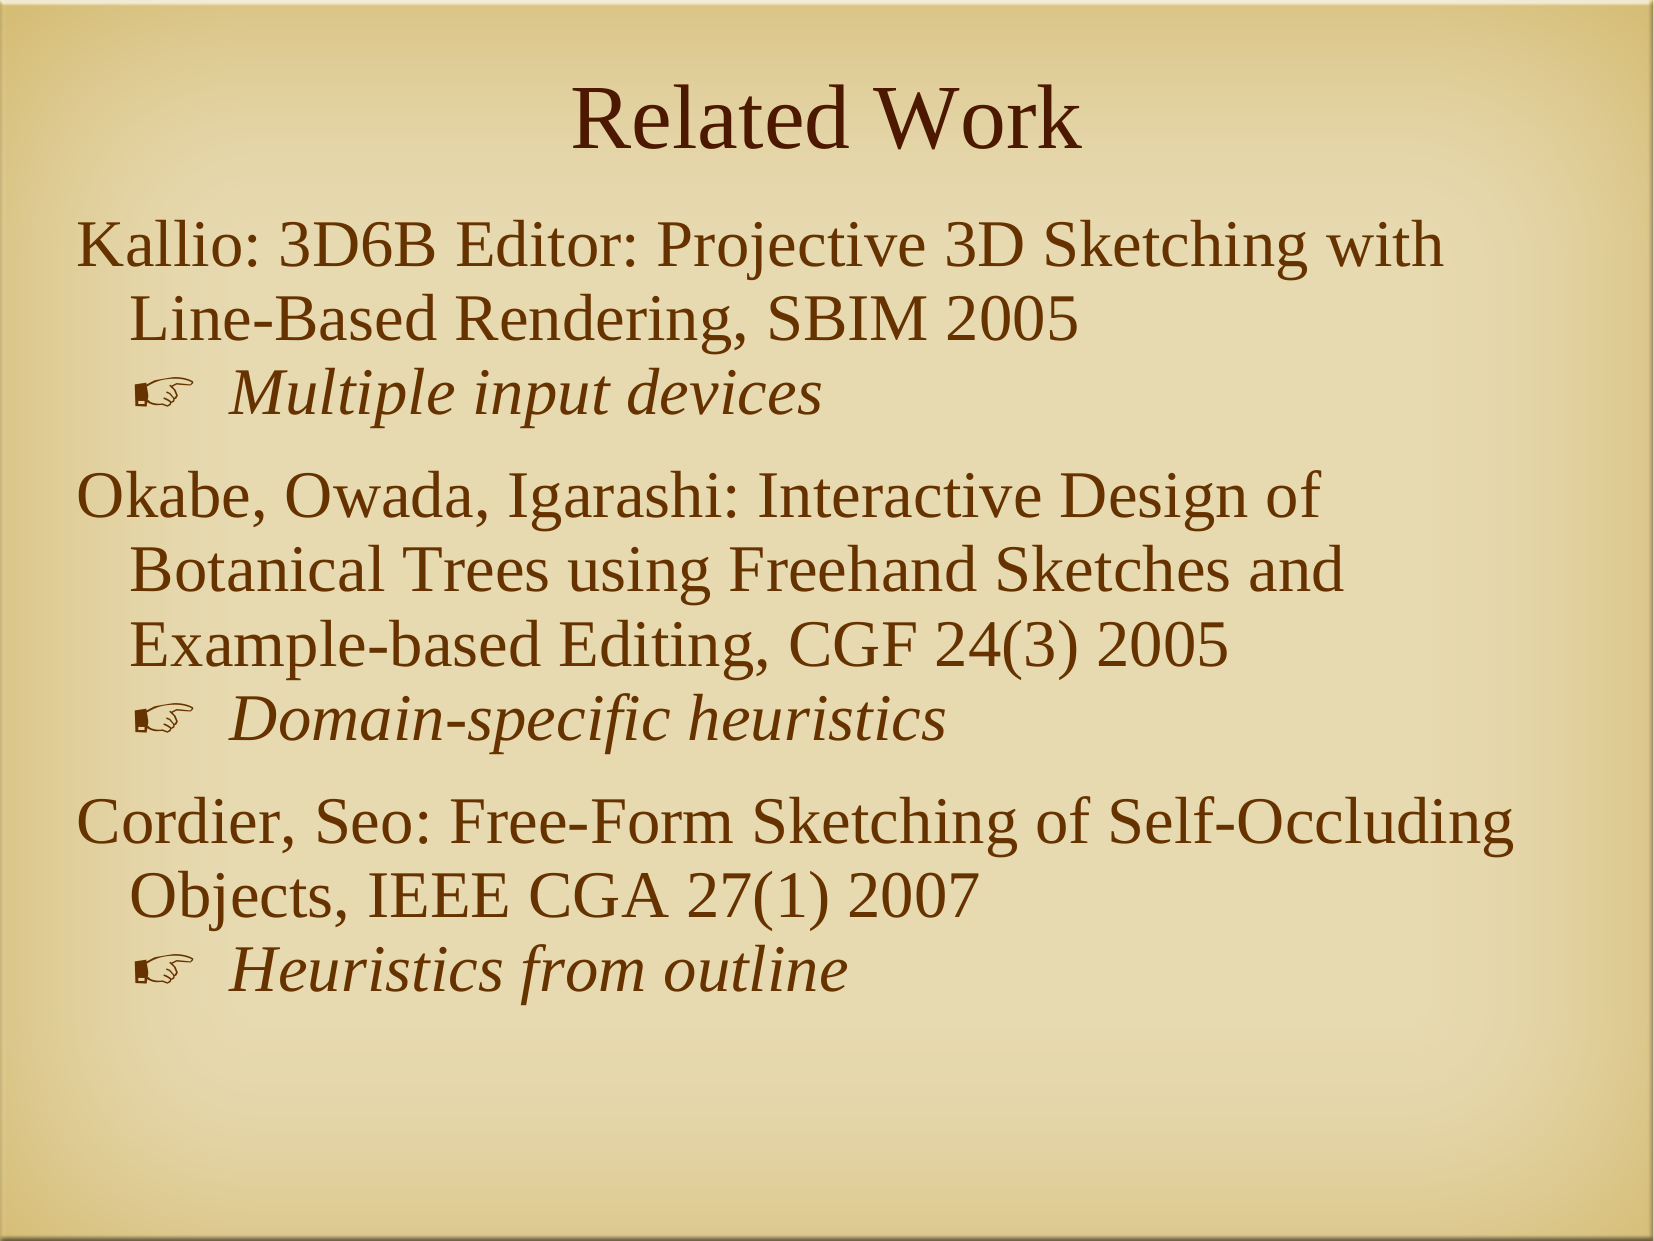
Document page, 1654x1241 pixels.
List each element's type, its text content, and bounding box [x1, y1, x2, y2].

title Related Work [59, 58, 1595, 178]
picture [0, 0, 1654, 1241]
list Kallio: 3D6B Editor: Projective 3D Sketching with Line-Based Rendering, SBIM 2005  Multiple input devices Okabe, Owada, Igarashi: Interactive Design of Botanical Trees using Freehand Sketches and Example-based Editing, CGF 24(3) 2005  Domain-specific heuristics Cordier, Seo: Free-Form Sketching of Self-Occluding Objects, IEEE CGA 27(1) 2007  Heuristics from outline [59, 206, 1595, 1182]
